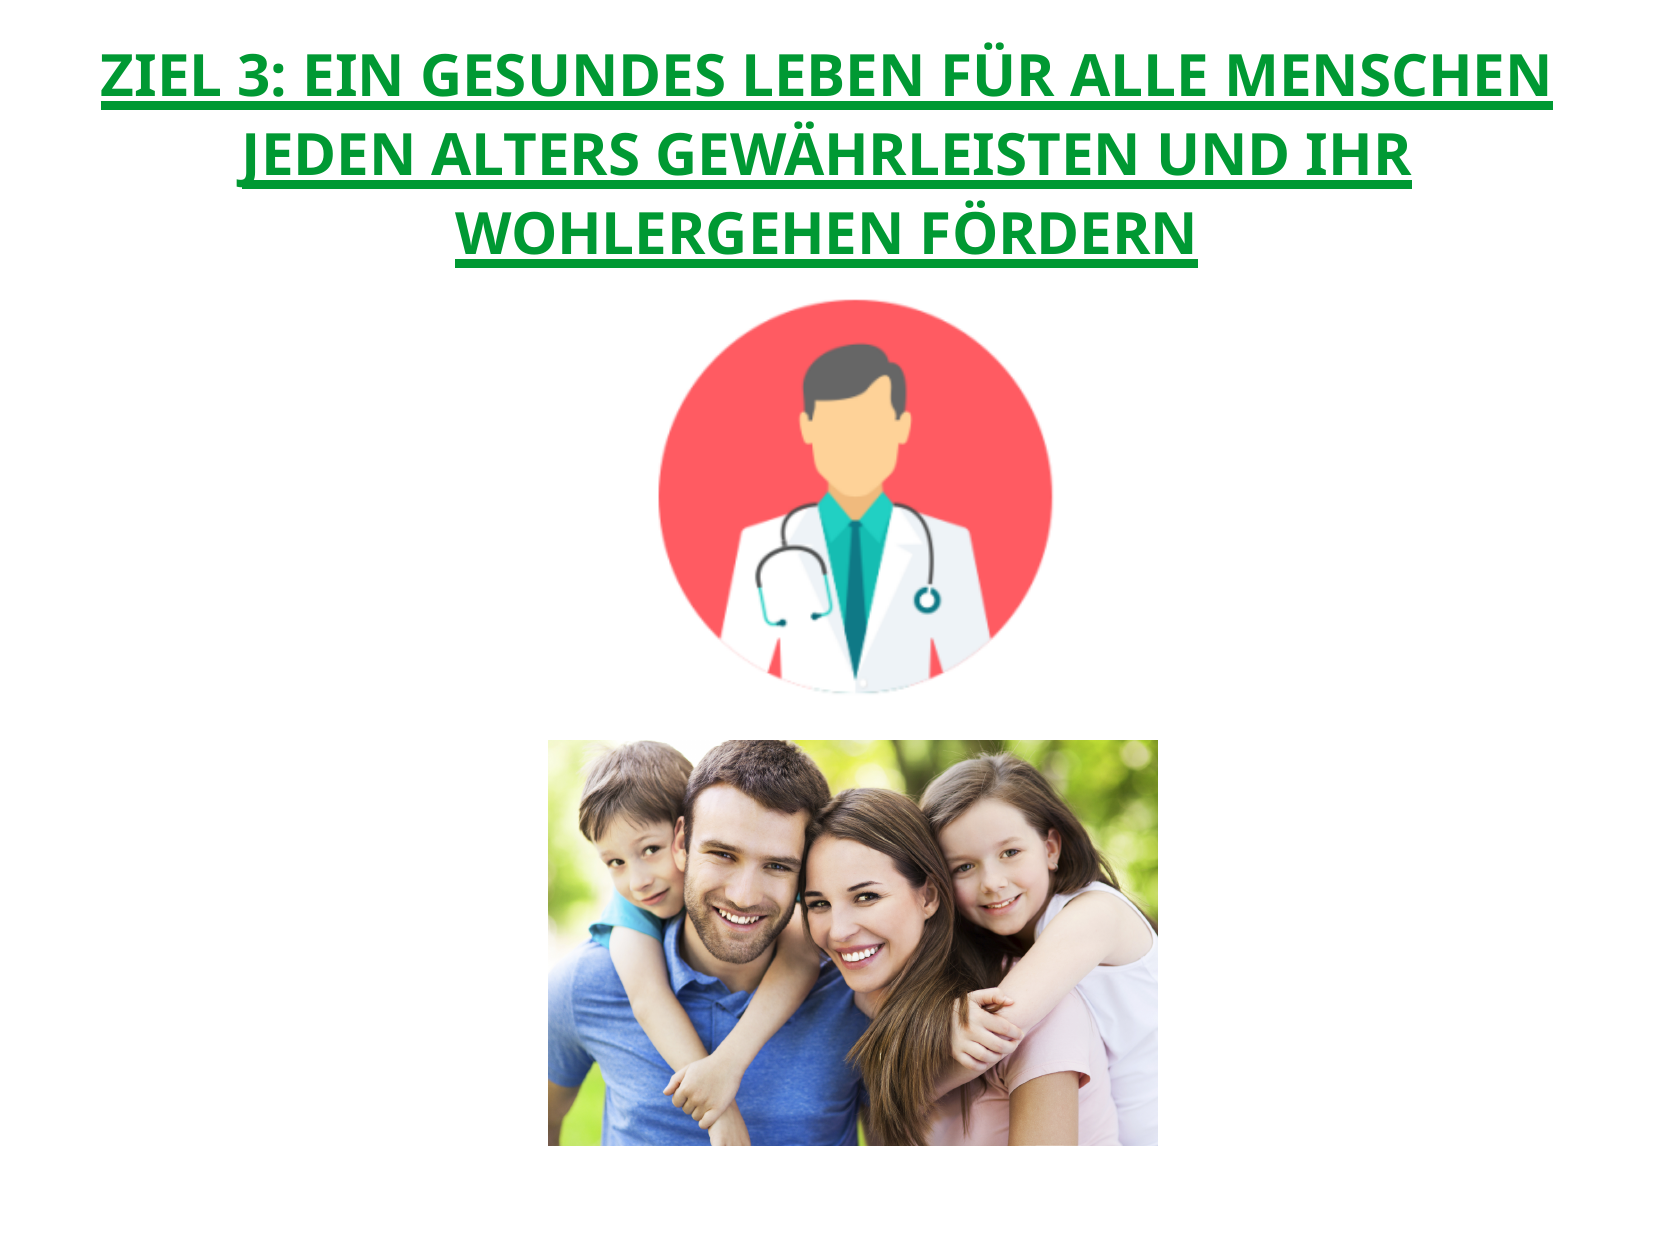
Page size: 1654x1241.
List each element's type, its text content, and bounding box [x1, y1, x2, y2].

picture [548, 740, 1158, 1146]
picture [643, 295, 1063, 697]
title ZIEL 3: EIN GESUNDES LEBEN FÜR ALLE MENSCHEN JEDEN ALTERS GEWÄHRLEISTEN UND IHR WOHLERGEHEN FÖRDERN [82, 43, 1571, 263]
